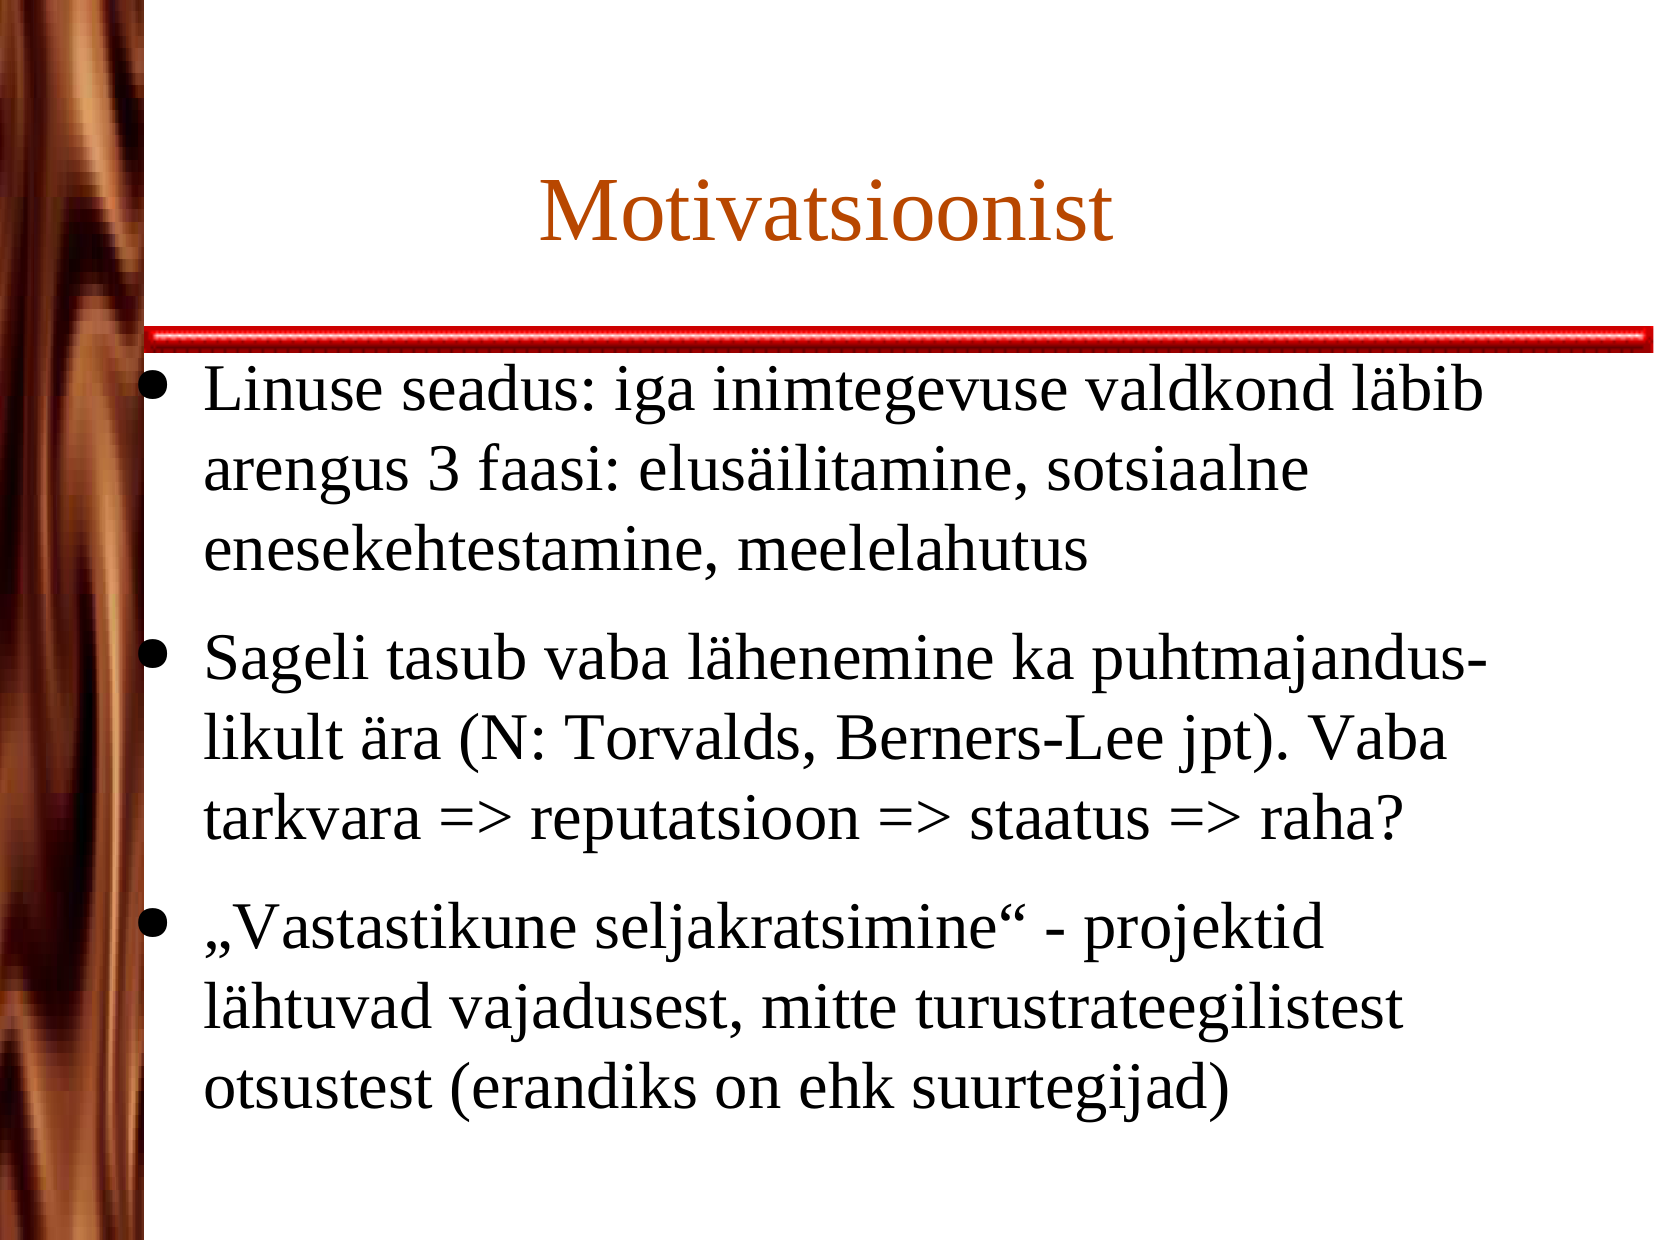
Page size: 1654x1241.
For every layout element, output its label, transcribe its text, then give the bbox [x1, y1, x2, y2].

list Linuse seadus: iga inimtegevuse valdkond läbib arengus 3 faasi: elusäilitamine, sotsiaalne enesekehtestamine, meelelahutus Sageli tasub vaba lähenemine ka puhtmajandus- likult ära (N: Torvalds, Berners-Lee jpt). Vaba tarkvara => reputatsioon => staatus => raha? „Vastastikune seljakratsimine“ - projektid lähtuvad vajadusest, mitte turustrateegilistest otsustest (erandiks on ehk suurtegijad) [121, 344, 1533, 1126]
picture [0, 0, 1654, 1240]
title Motivatsioonist [121, 98, 1533, 314]
